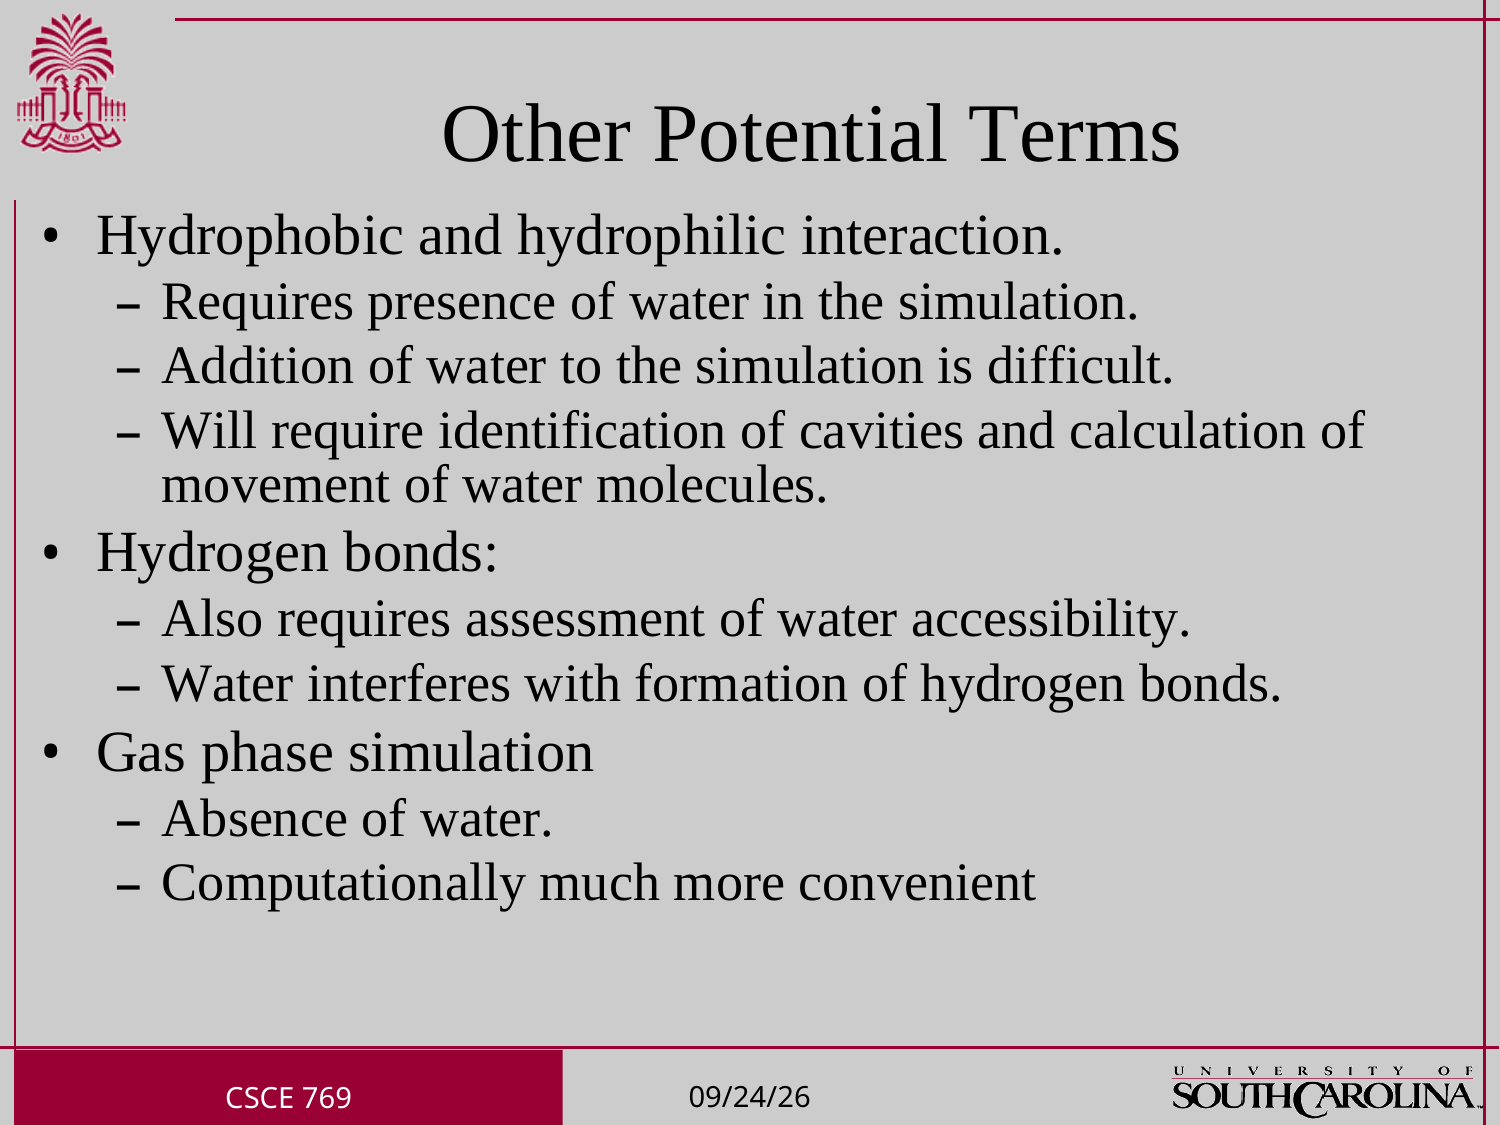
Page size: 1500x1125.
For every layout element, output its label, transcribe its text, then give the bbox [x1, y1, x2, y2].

picture [12, 12, 131, 155]
title Other Potential Terms [174, 9, 1450, 188]
picture [1162, 1049, 1483, 1125]
list Hydrophobic and hydrophilic interaction. Requires presence of water in the simulation. Addition of water to the simulation is difficult. Will require identification of cavities and calculation of movement of water molecules. Hydrogen bonds: Also requires assessment of water accessibility. Water interferes with formation of hydrogen bonds. Gas phase simulation Absence of water. Computationally much more convenient [24, 200, 1476, 1028]
